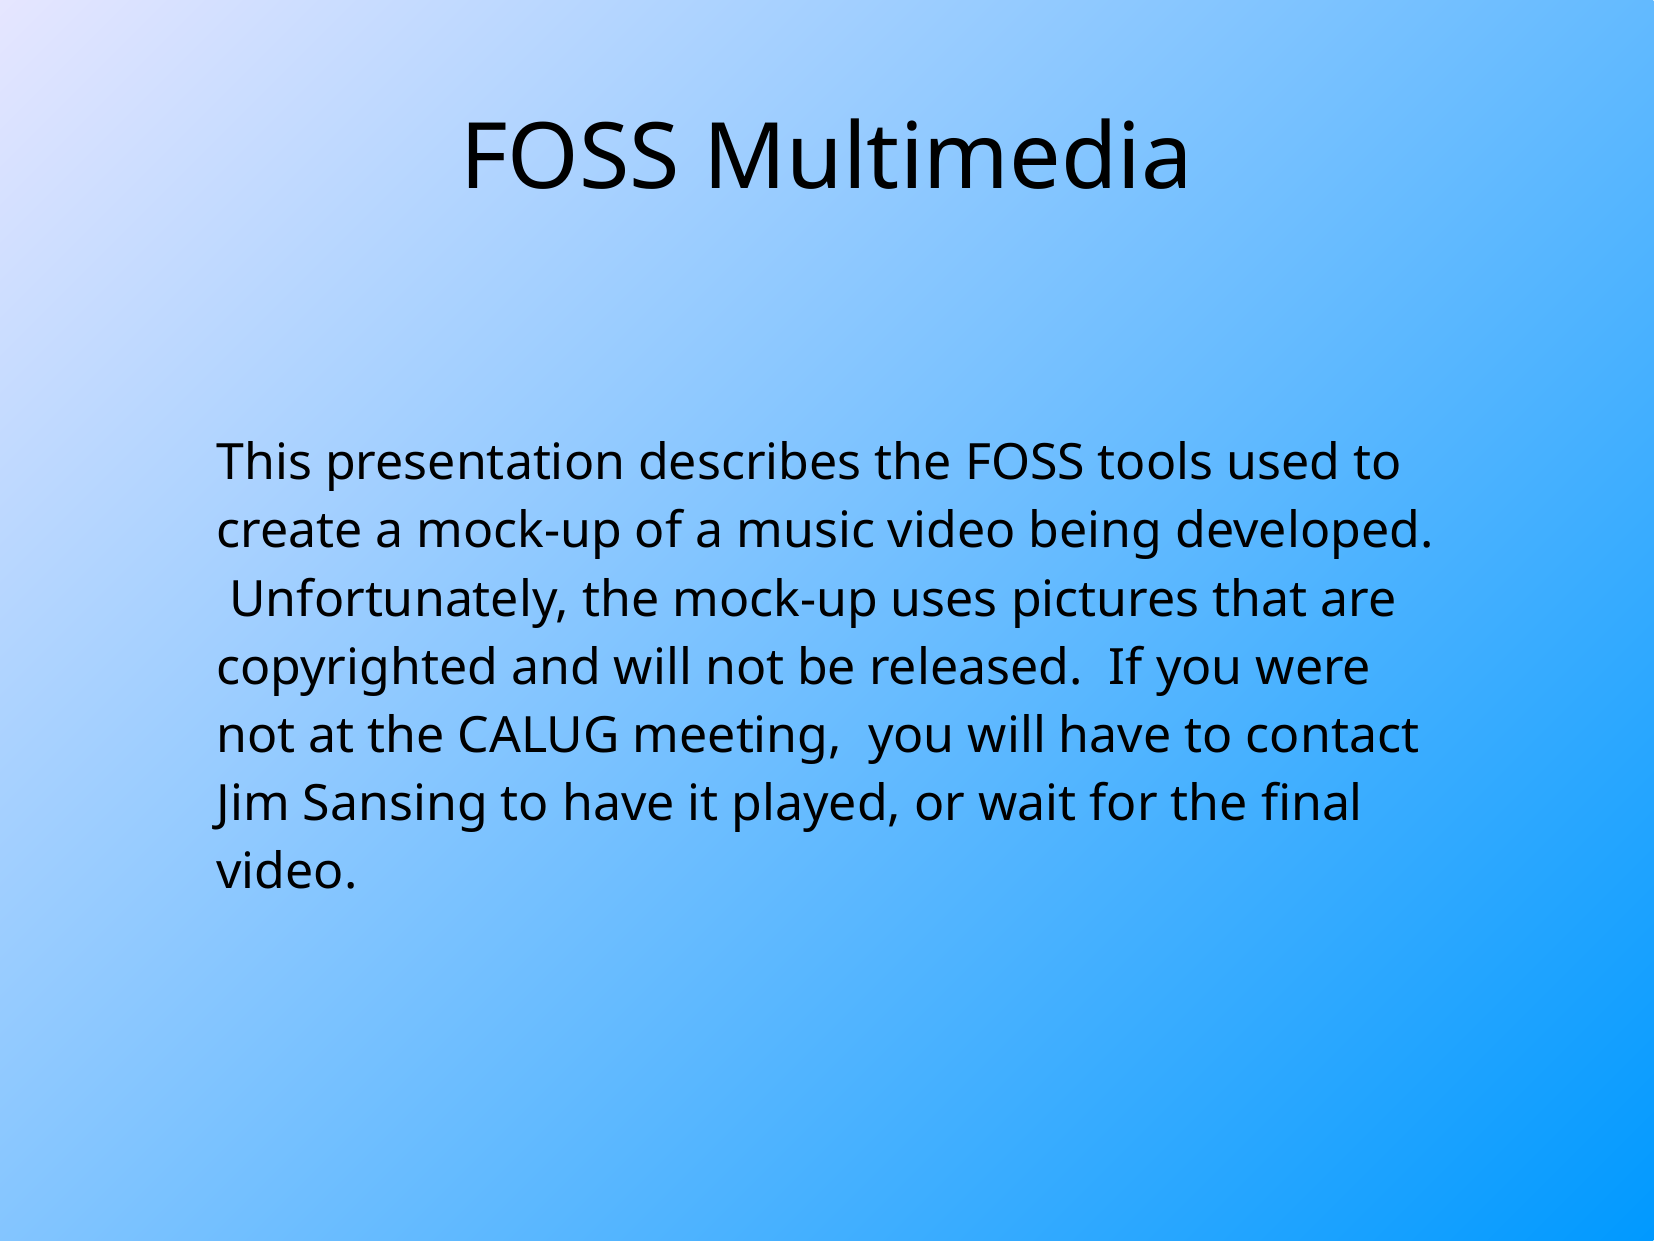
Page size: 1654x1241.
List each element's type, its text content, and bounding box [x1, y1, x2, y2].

title FOSS Multimedia [82, 56, 1571, 250]
text_box This presentation describes the FOSS tools used to create a mock-up of a music video being developed. Unfortunately, the mock-up uses pictures that are copyrighted and will not be released. If you were not at the CALUG meeting, you will have to contact Jim Sansing to have it played, or wait for the final video. [201, 418, 1452, 887]
